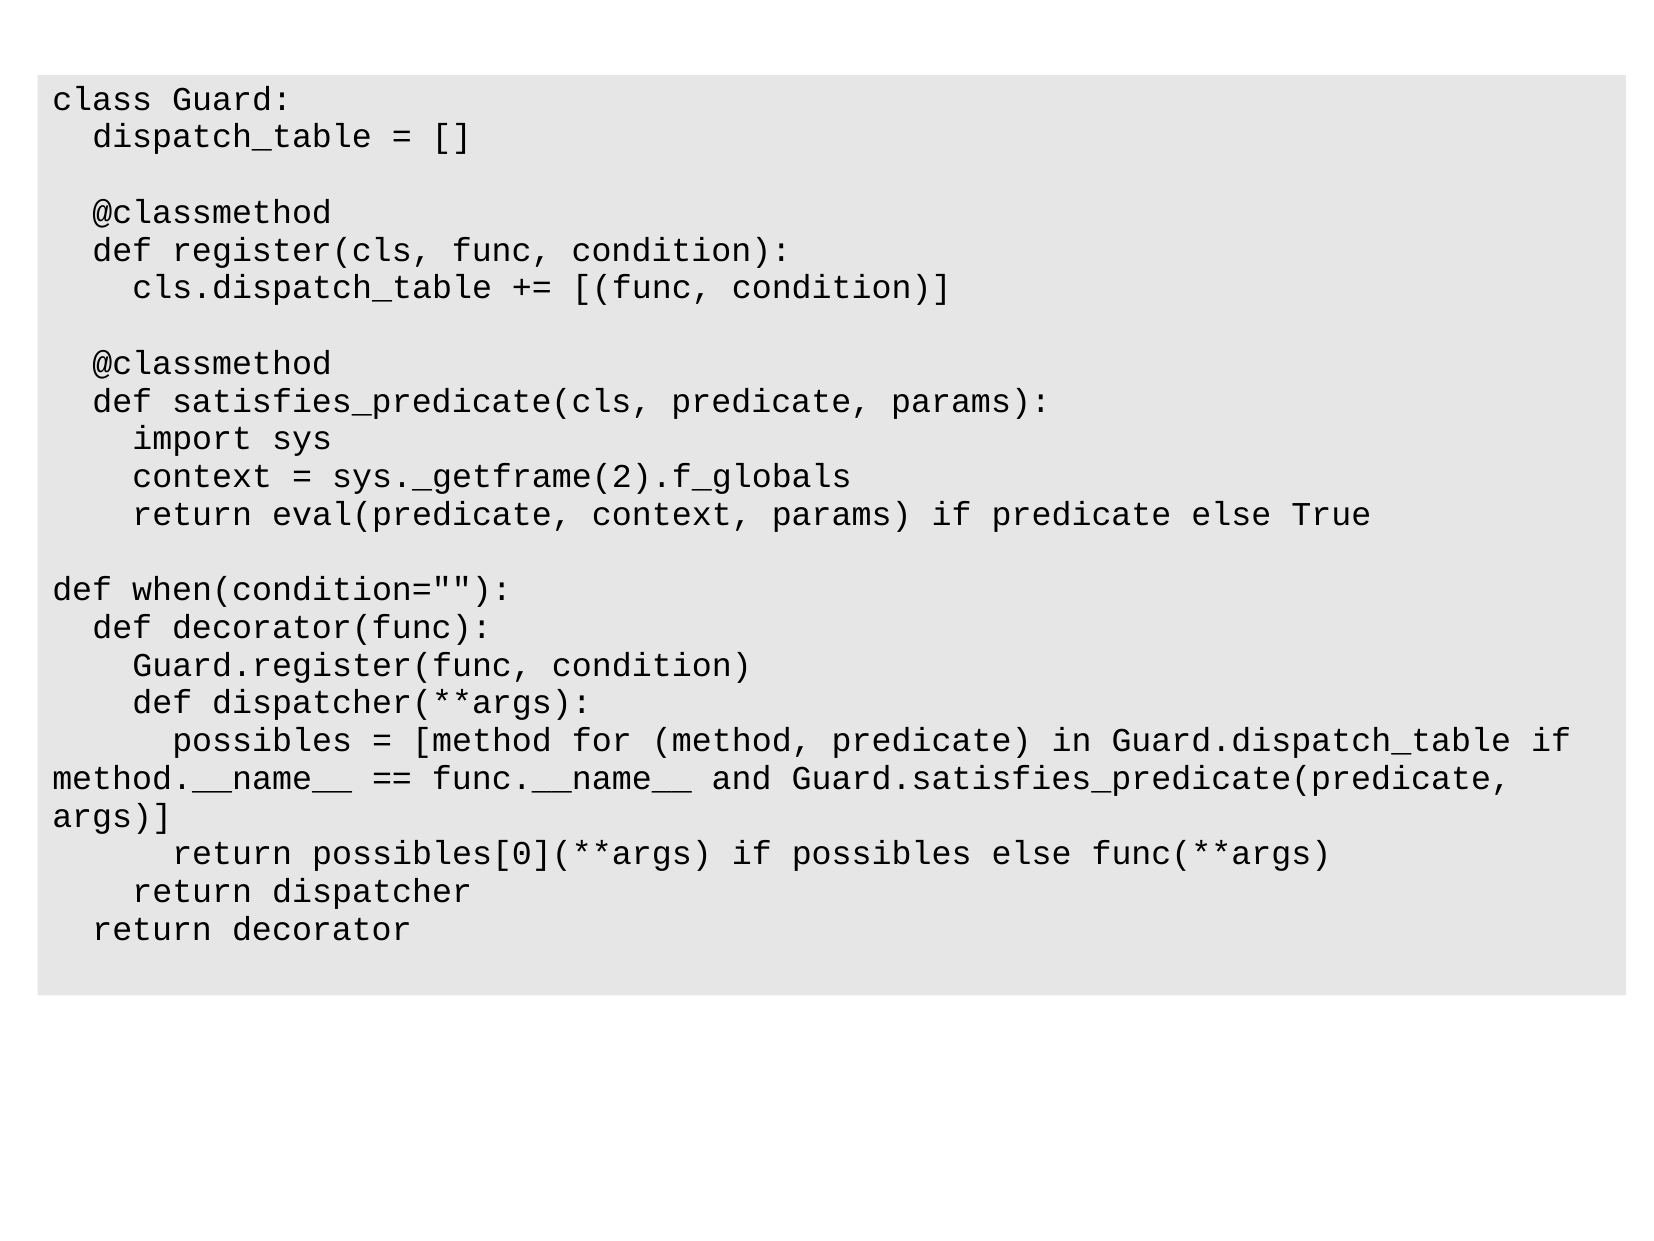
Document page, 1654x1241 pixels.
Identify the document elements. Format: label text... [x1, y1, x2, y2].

text_box class Guard: dispatch_table = [] @classmethod def register(cls, func, condition): cls.dispatch_table += [(func, condition)] @classmethod def satisfies_predicate(cls, predicate, params): import sys context = sys._getframe(2).f_globals return eval(predicate, context, params) if predicate else True def when(condition=""): def decorator(func): Guard.register(func, condition) def dispatcher(**args): possibles = [method for (method, predicate) in Guard.dispatch_table if method.__name__ == func.__name__ and Guard.satisfies_predicate(predicate, args)] return possibles[0](**args) if possibles else func(**args) return dispatcher return decorator [37, 75, 1626, 996]
